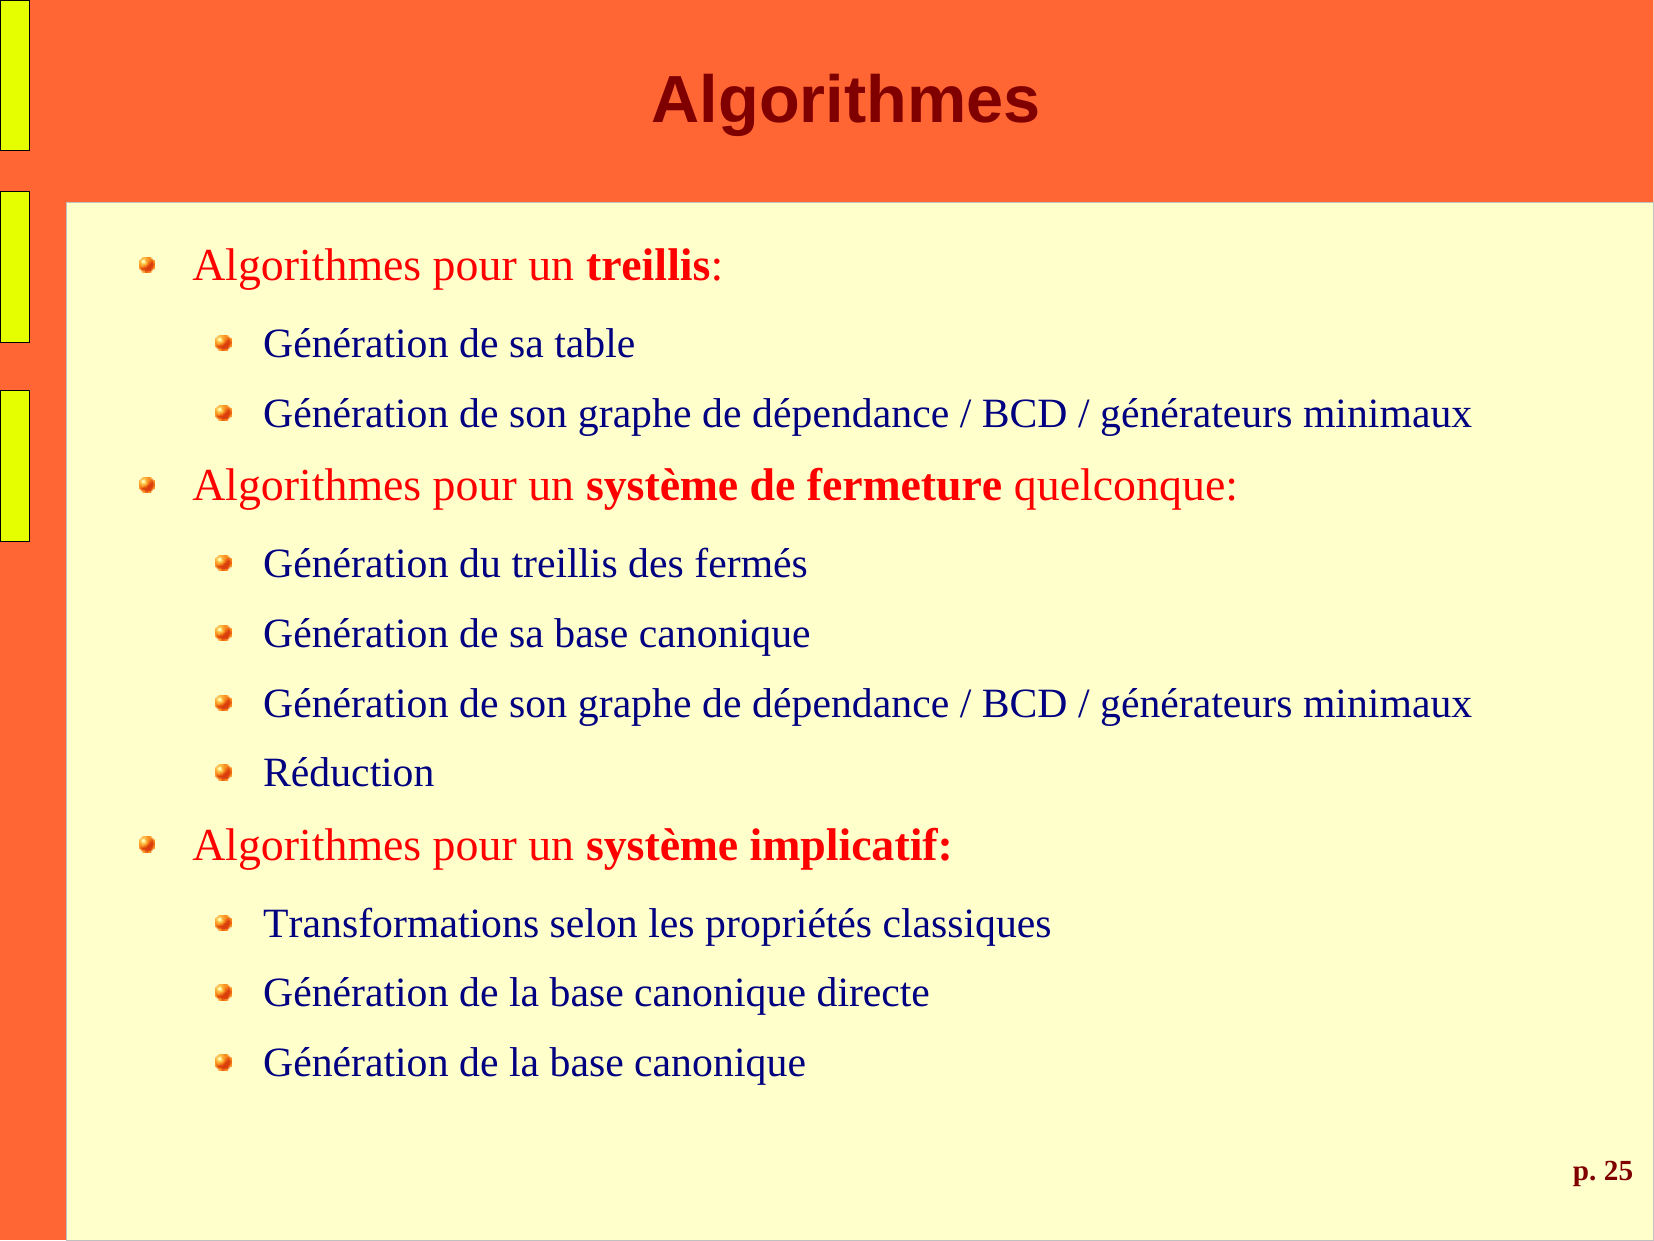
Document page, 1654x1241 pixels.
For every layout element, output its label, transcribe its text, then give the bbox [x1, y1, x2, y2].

title Algorithmes [98, 41, 1594, 158]
list Algorithmes pour un treillis: Génération de sa table Génération de son graphe de dépendance / BCD / générateurs minimaux Algorithmes pour un système de fermeture quelconque: Génération du treillis des fermés Génération de sa base canonique Génération de son graphe de dépendance / BCD / générateurs minimaux Réduction Algorithmes pour un système implicatif: Transformations selon les propriétés classiques Génération de la base canonique directe Génération de la base canonique [121, 239, 1534, 1112]
